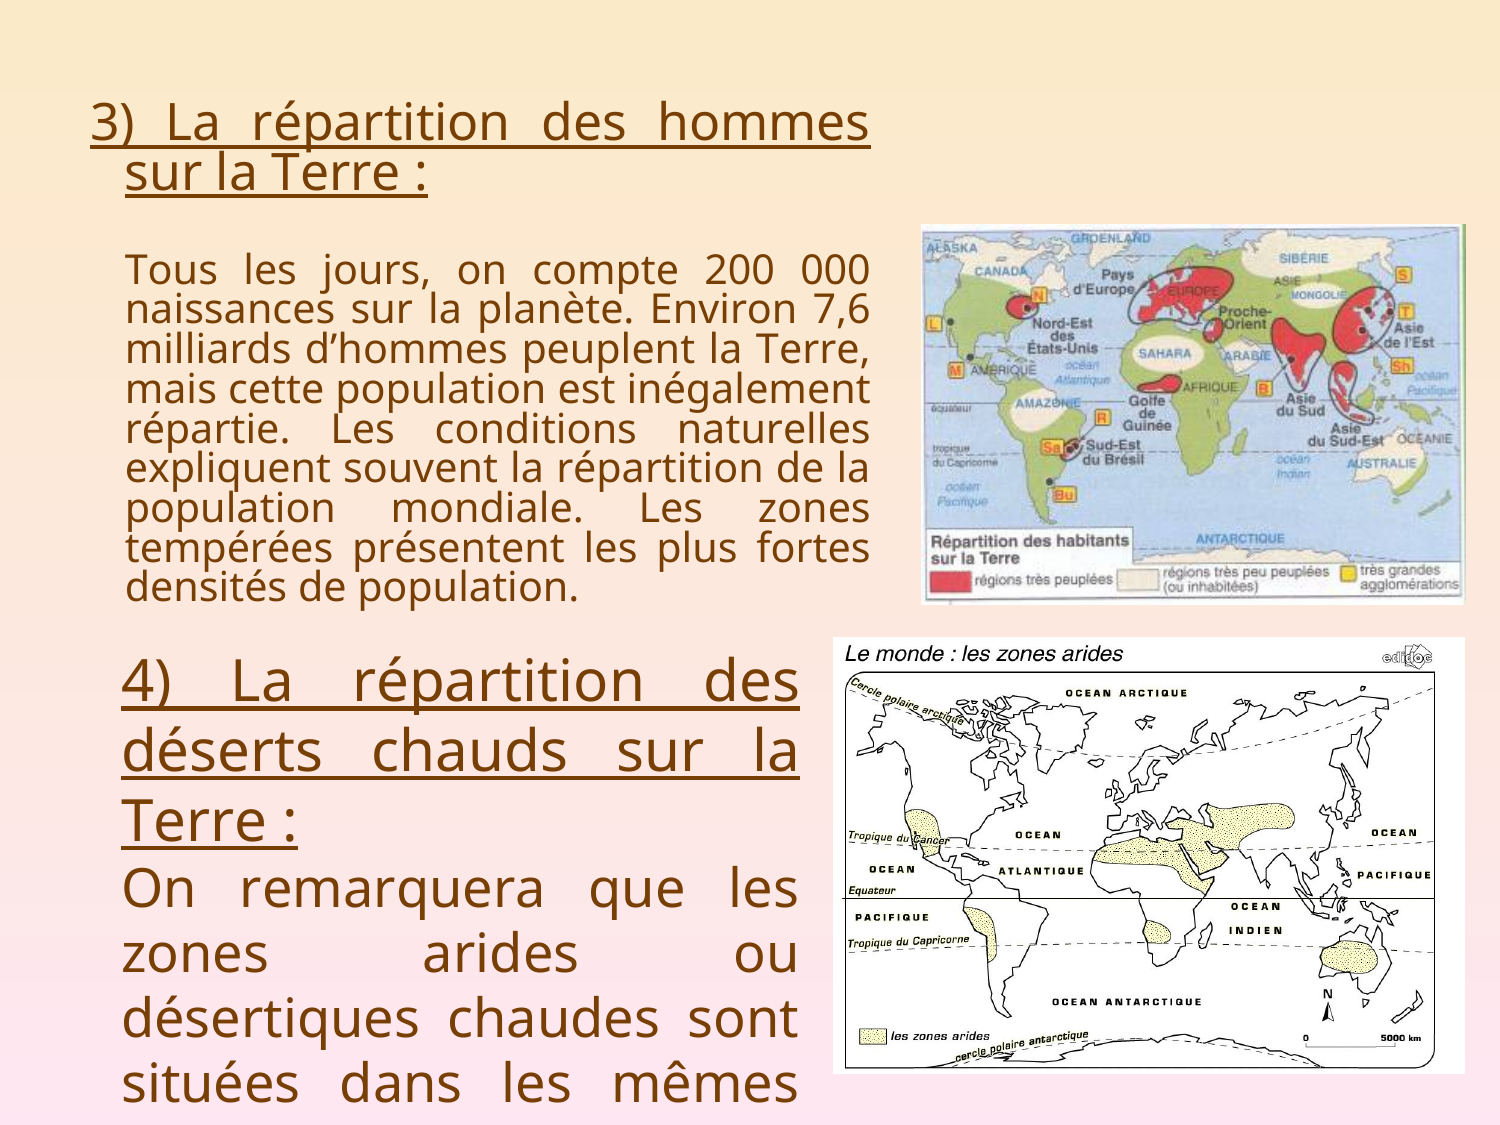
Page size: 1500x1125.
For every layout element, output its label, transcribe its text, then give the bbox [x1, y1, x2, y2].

text_box 4) La répartition des déserts chauds sur la Terre : On remarquera que les zones arides ou désertiques chaudes sont situées dans les mêmes zones du monde. [106, 635, 816, 1125]
picture [921, 224, 1466, 605]
picture [833, 637, 1465, 1074]
list 3) La répartition des hommes sur la Terre : Tous les jours, on compte 200 000 naissances sur la planète. Environ 7,6 milliards d’hommes peuplent la Terre, mais cette population est inégalement répartie. Les conditions naturelles expliquent souvent la répartition de la population mondiale. Les zones tempérées présentent les plus fortes densités de population. [75, 93, 886, 657]
